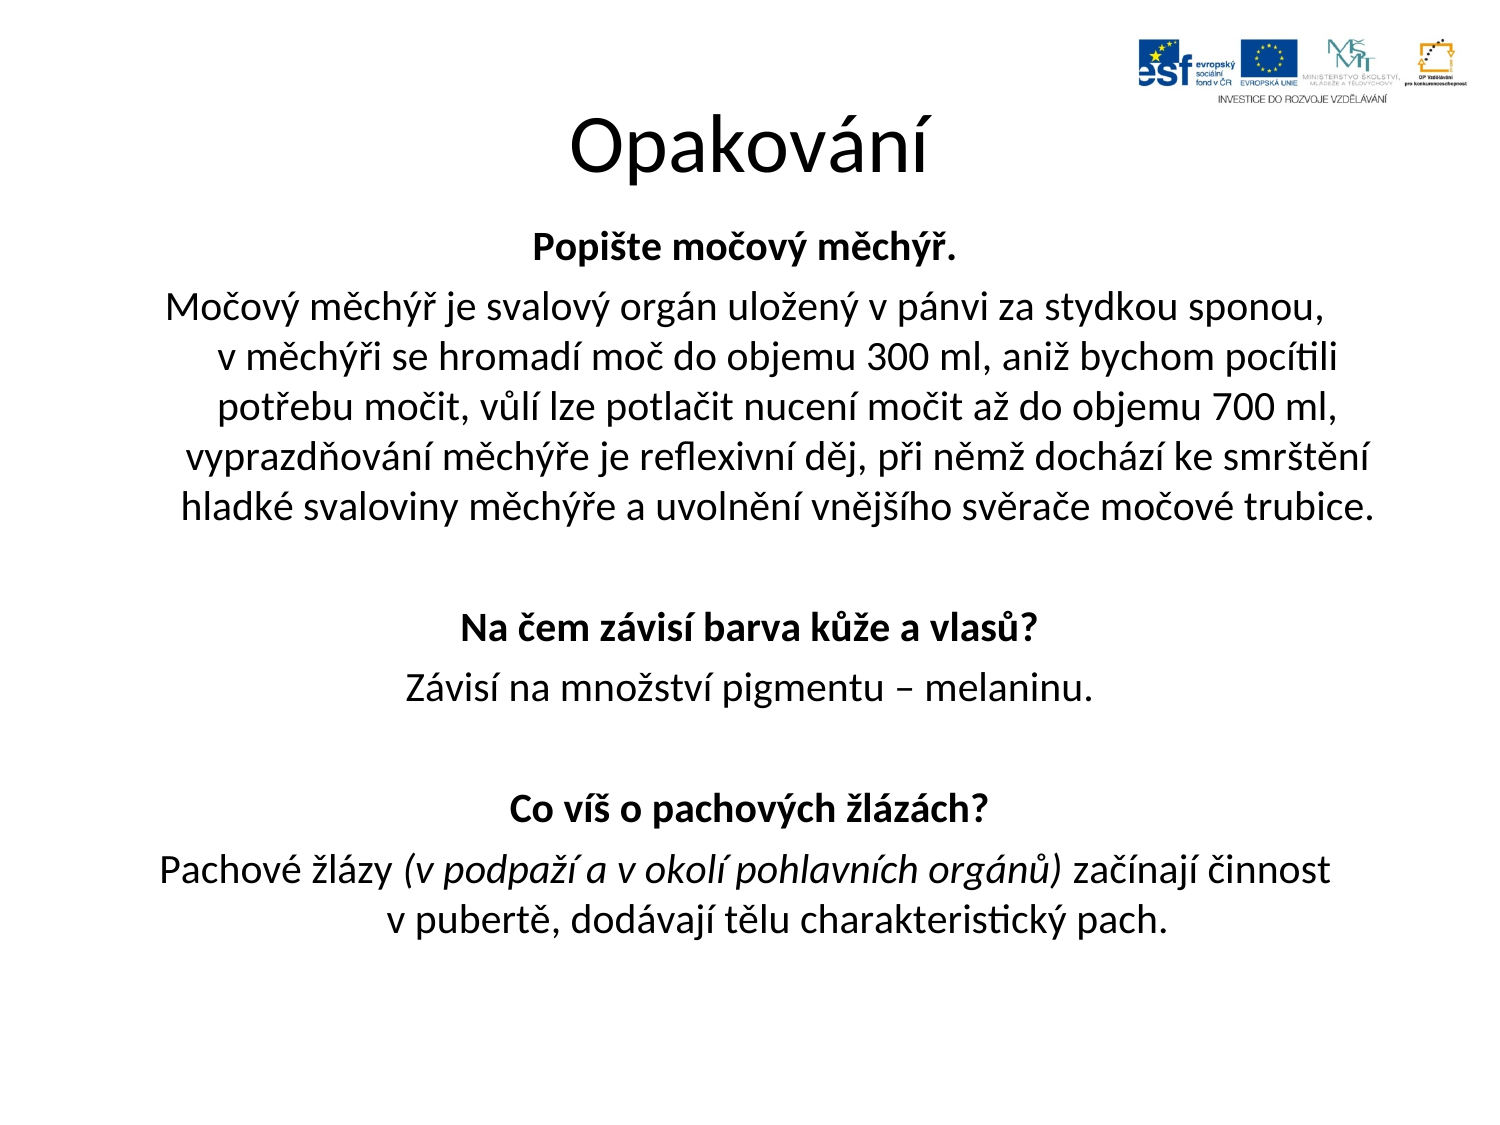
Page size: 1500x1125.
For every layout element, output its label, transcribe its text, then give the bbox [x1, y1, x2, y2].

picture [1125, 23, 1476, 113]
list Popište močový měchýř. Močový měchýř je svalový orgán uložený v pánvi za stydkou sponou, v měchýři se hromadí moč do objemu 300 ml, aniž bychom pocítili potřebu močit, vůlí lze potlačit nucení močit až do objemu 700 ml, vyprazdňování měchýře je reflexivní děj, při němž dochází ke smrštění hladké svaloviny měchýře a uvolnění vnějšího svěrače močové trubice. Na čem závisí barva kůže a vlasů? Závisí na množství pigmentu – melaninu. Co víš o pachových žlázách? Pachové žlázy (v podpaží a v okolí pohlavních orgánů) začínají činnost v pubertě, dodávají tělu charakteristický pach. [75, 210, 1426, 1020]
title Opakování [75, 45, 1426, 210]
